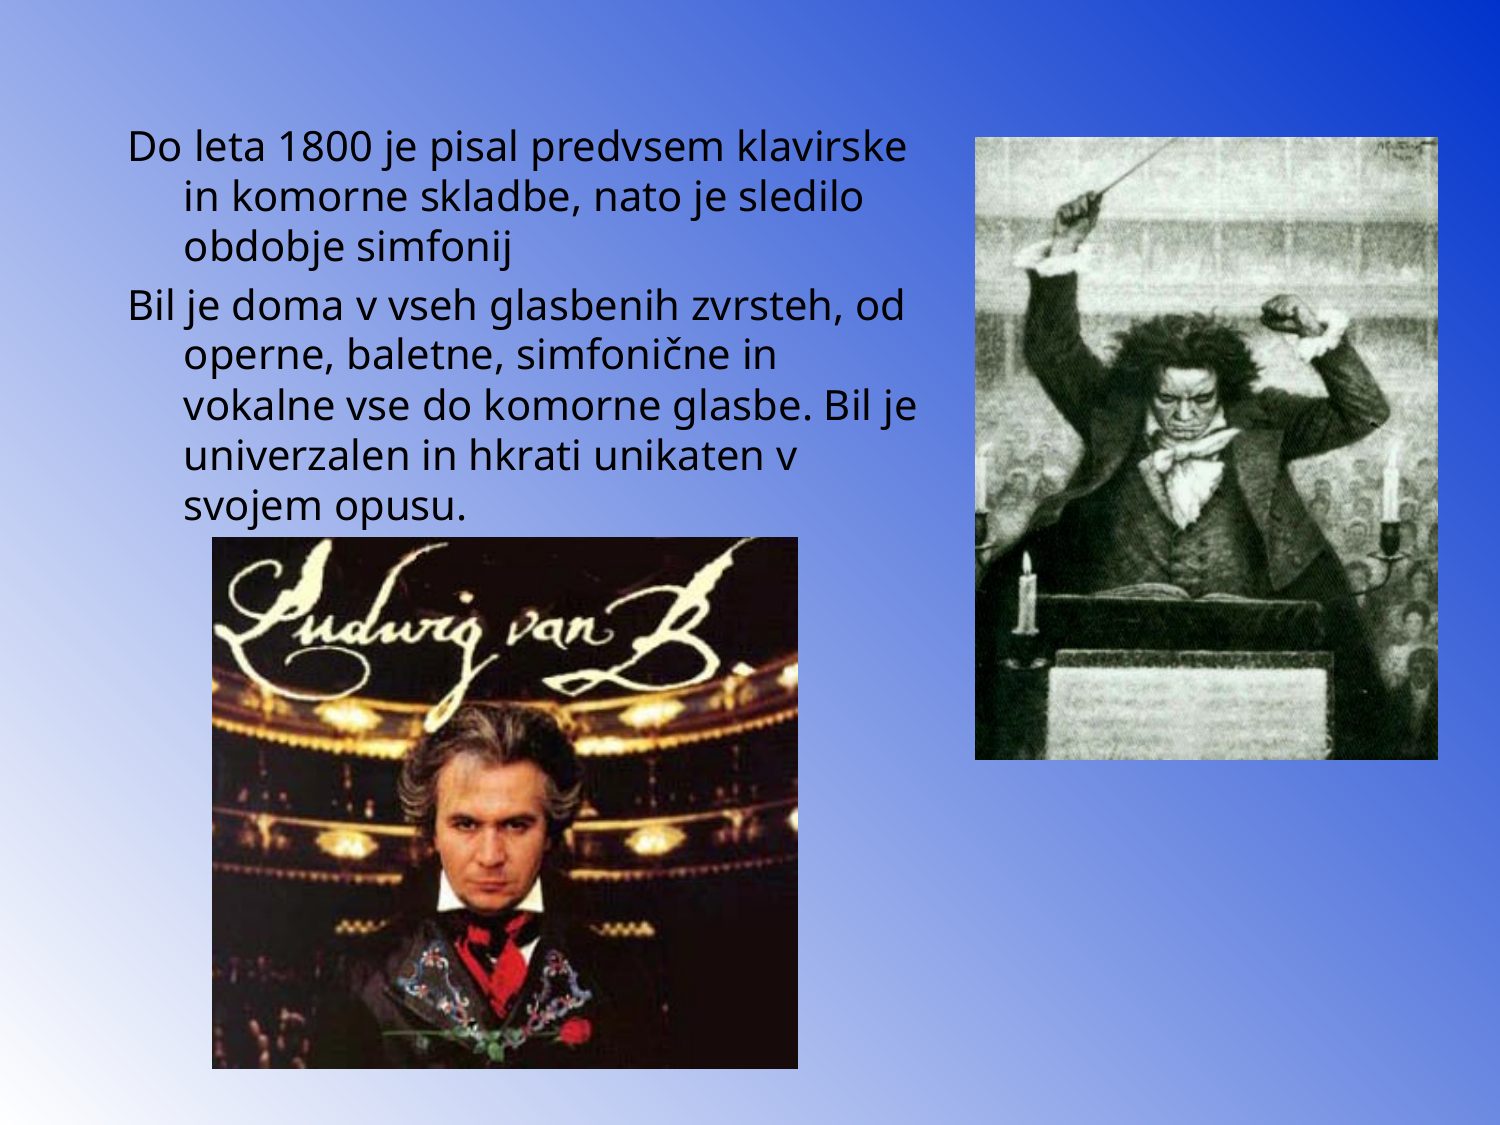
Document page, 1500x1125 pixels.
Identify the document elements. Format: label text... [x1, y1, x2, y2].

picture [975, 137, 1438, 760]
list Do leta 1800 je pisal predvsem klavirske in komorne skladbe, nato je sledilo obdobje simfonij Bil je doma v vseh glasbenih zvrsteh, od operne, baletne, simfonične in vokalne vse do komorne glasbe. Bil je univerzalen in hkrati unikaten v svojem opusu. [112, 112, 950, 913]
picture [212, 537, 798, 1069]
